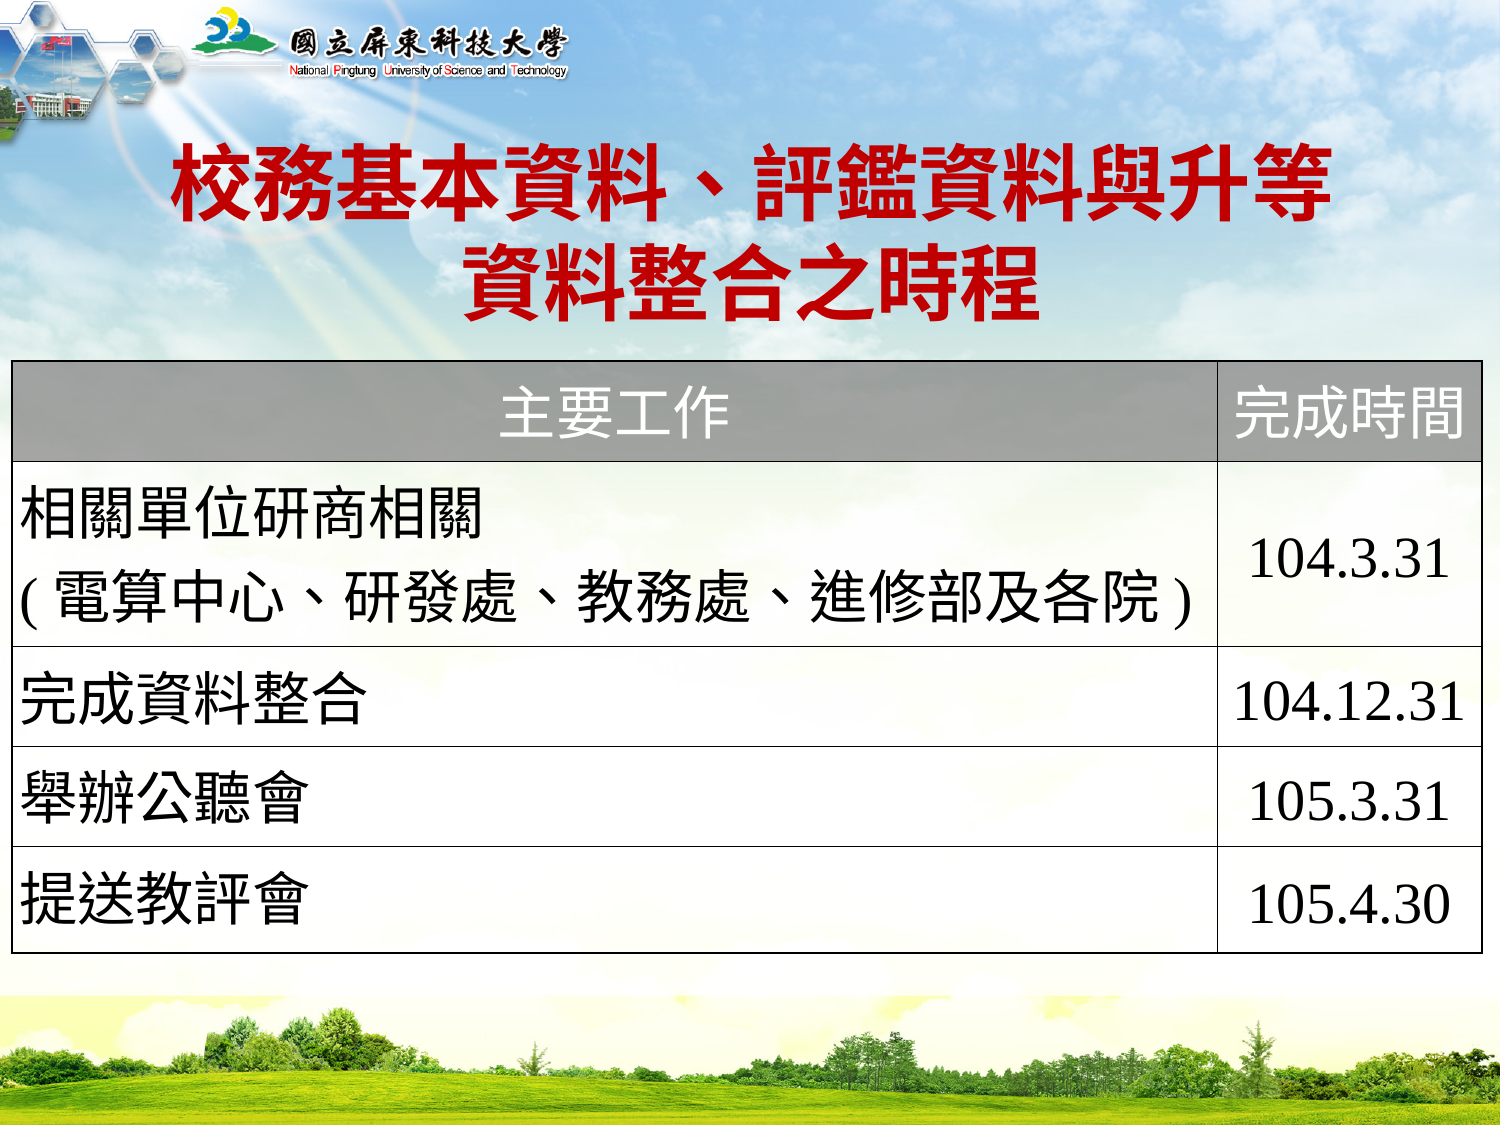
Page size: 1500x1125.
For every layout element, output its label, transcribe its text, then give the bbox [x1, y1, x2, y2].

table_cell 提送教評會 [13, 847, 1217, 952]
table_cell 舉辦公聽會 [13, 747, 1217, 846]
table_cell 105.4.30 [1218, 847, 1481, 952]
title 校務基本資料、評鑑資料與升等 資料整合之時程 [76, 137, 1427, 325]
picture [0, 0, 1500, 1125]
table_cell 105.3.31 [1218, 747, 1481, 846]
table_header 主要工作 [13, 362, 1217, 461]
table_header 完成時間 [1218, 362, 1481, 461]
table_cell 104.3.31 [1218, 462, 1481, 646]
table_cell 相關單位研商相關 (電算中心、研發處、教務處、進修部及各院) [13, 462, 1217, 646]
table_cell 完成資料整合 [13, 647, 1217, 746]
table_cell 104.12.31 [1218, 647, 1481, 746]
